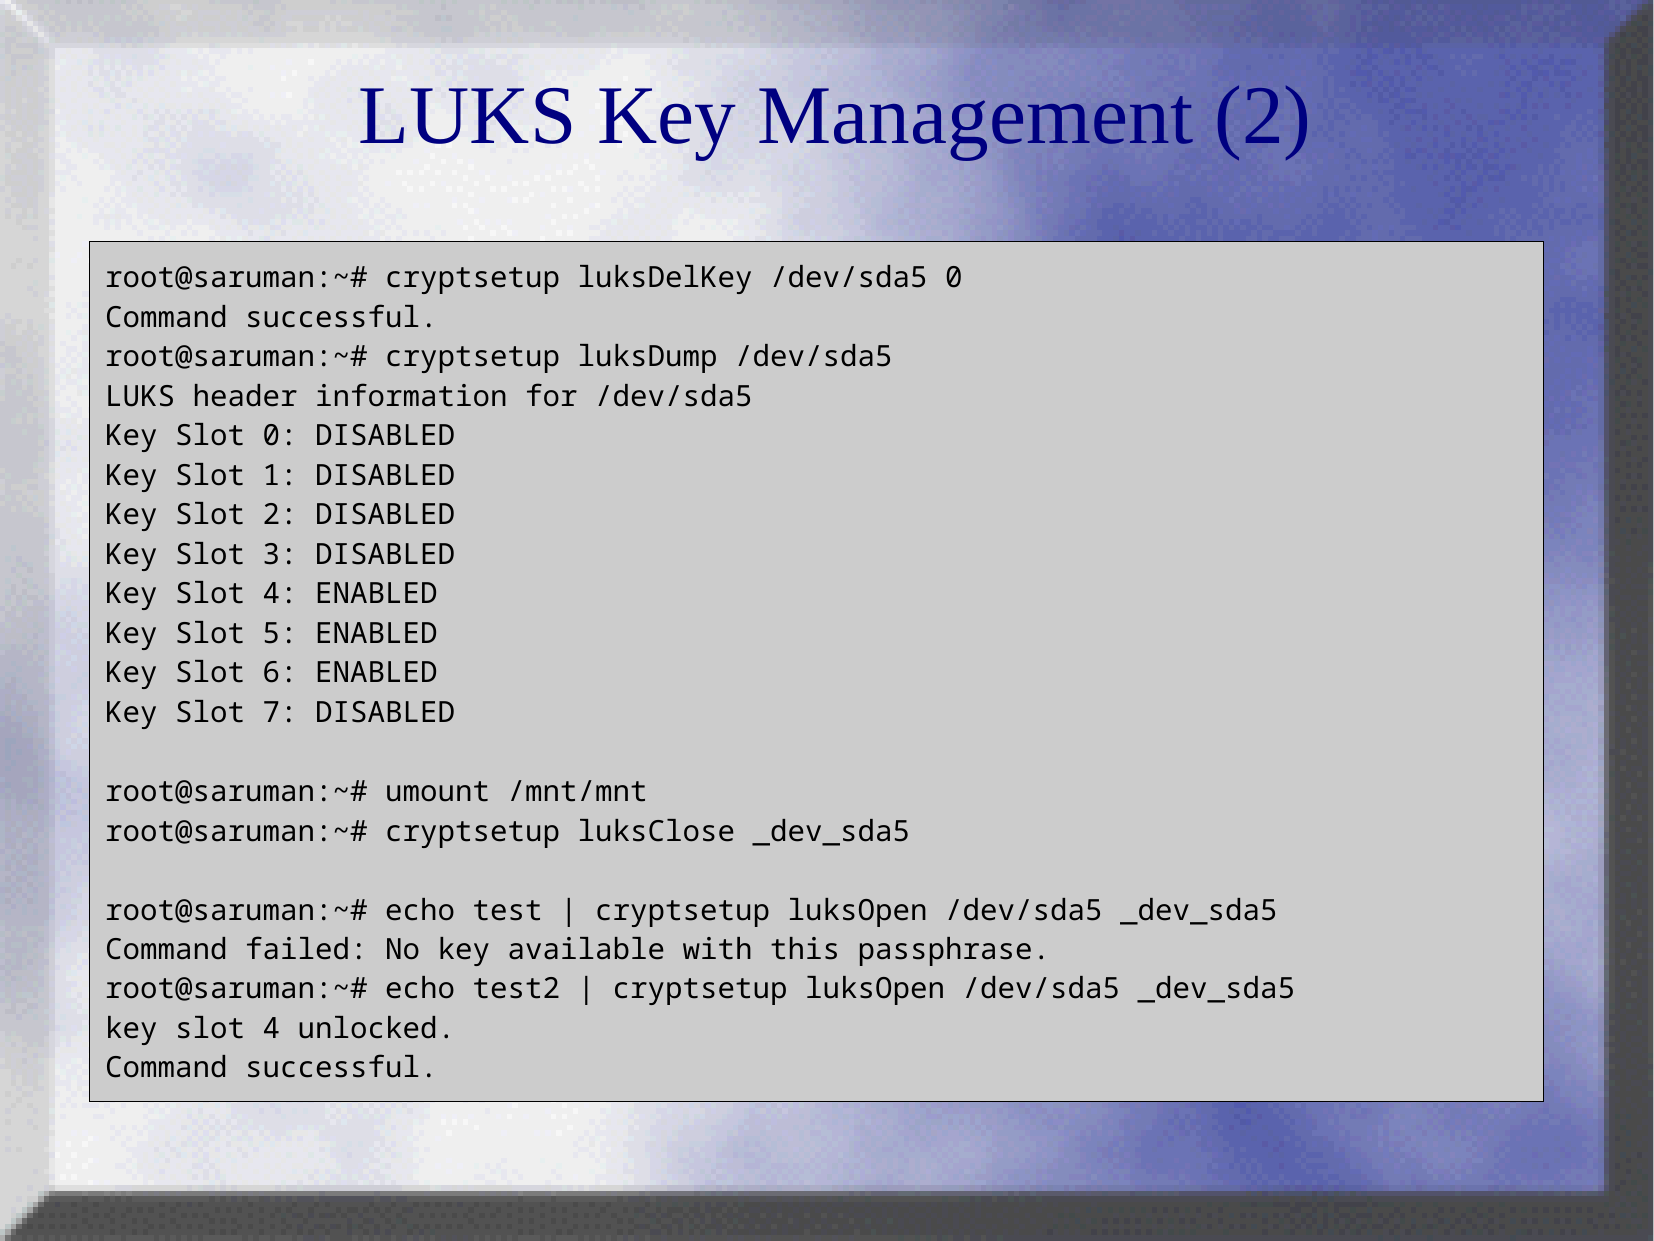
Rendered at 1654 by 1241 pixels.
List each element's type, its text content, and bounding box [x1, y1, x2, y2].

picture [0, 0, 1654, 1241]
text_box root@saruman:~# cryptsetup luksDelKey /dev/sda5 0 Command successful. root@saruman:~# cryptsetup luksDump /dev/sda5 LUKS header information for /dev/sda5 Key Slot 0: DISABLED Key Slot 1: DISABLED Key Slot 2: DISABLED Key Slot 3: DISABLED Key Slot 4: ENABLED Key Slot 5: ENABLED Key Slot 6: ENABLED Key Slot 7: DISABLED root@saruman:~# umount /mnt/mnt root@saruman:~# cryptsetup luksClose _dev_sda5 root@saruman:~# echo test | cryptsetup luksOpen /dev/sda5 _dev_sda5 Command failed: No key available with this passphrase. root@saruman:~# echo test2 | cryptsetup luksOpen /dev/sda5 _dev_sda5 key slot 4 unlocked. Command successful. [89, 241, 1544, 984]
title LUKS Key Management (2) [120, 65, 1552, 167]
